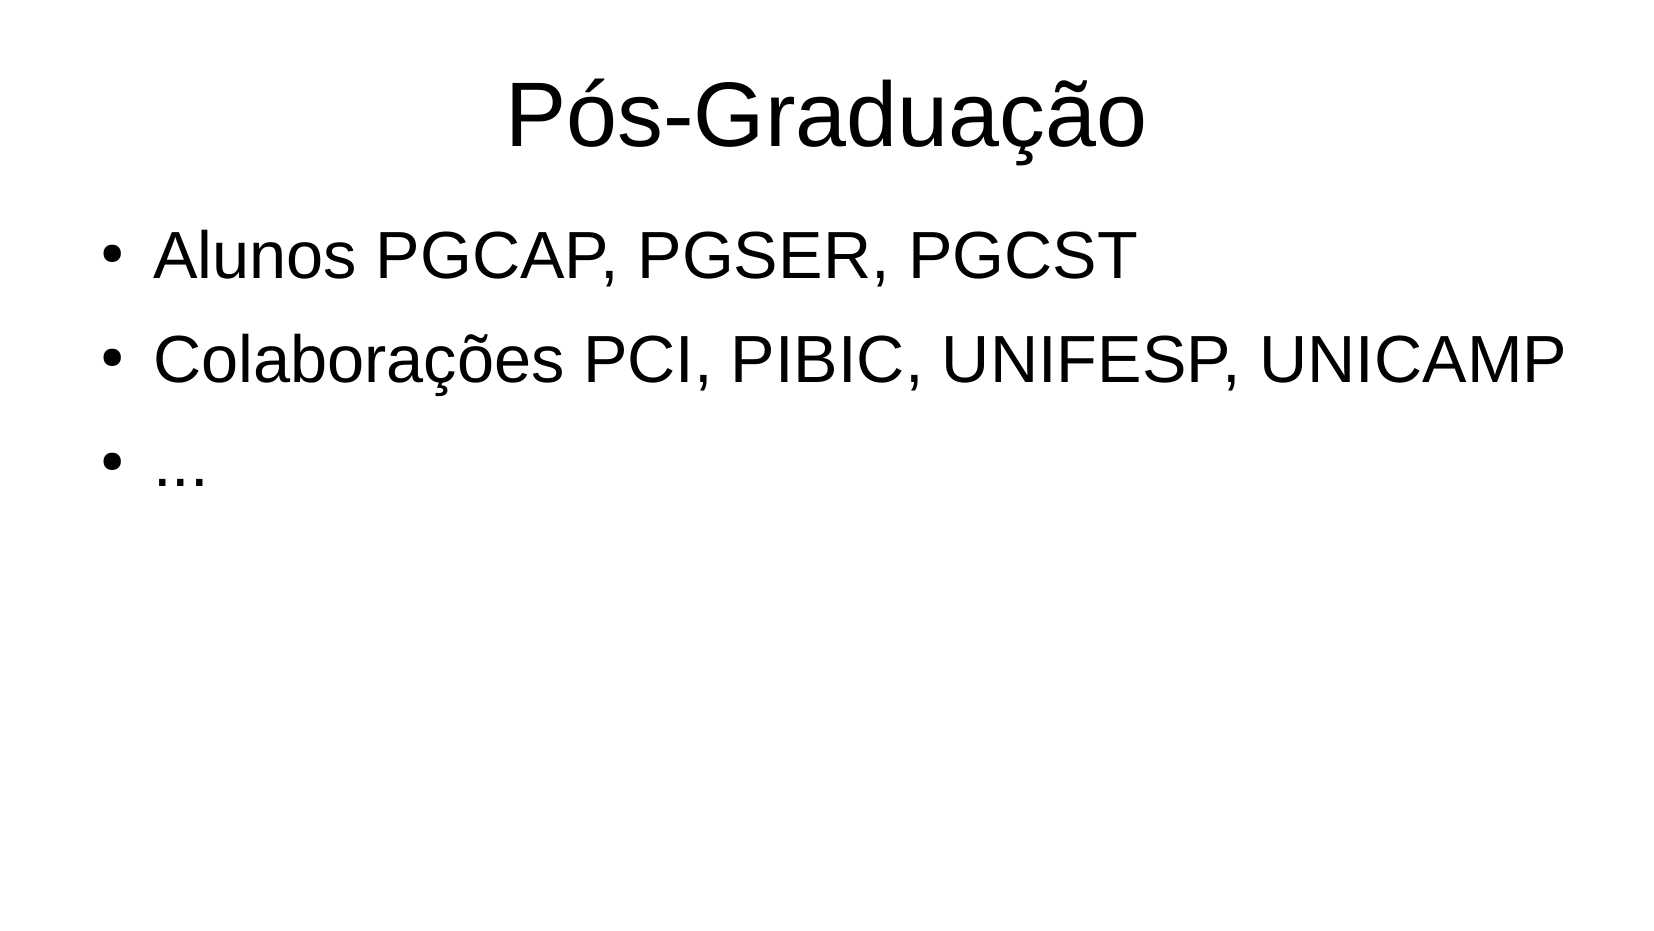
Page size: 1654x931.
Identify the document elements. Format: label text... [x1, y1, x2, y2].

title Pós-Graduação [82, 37, 1571, 193]
list Alunos PGCAP, PGSER, PGCST Colaborações PCI, PIBIC, UNIFESP, UNICAMP ... [82, 217, 1571, 758]
